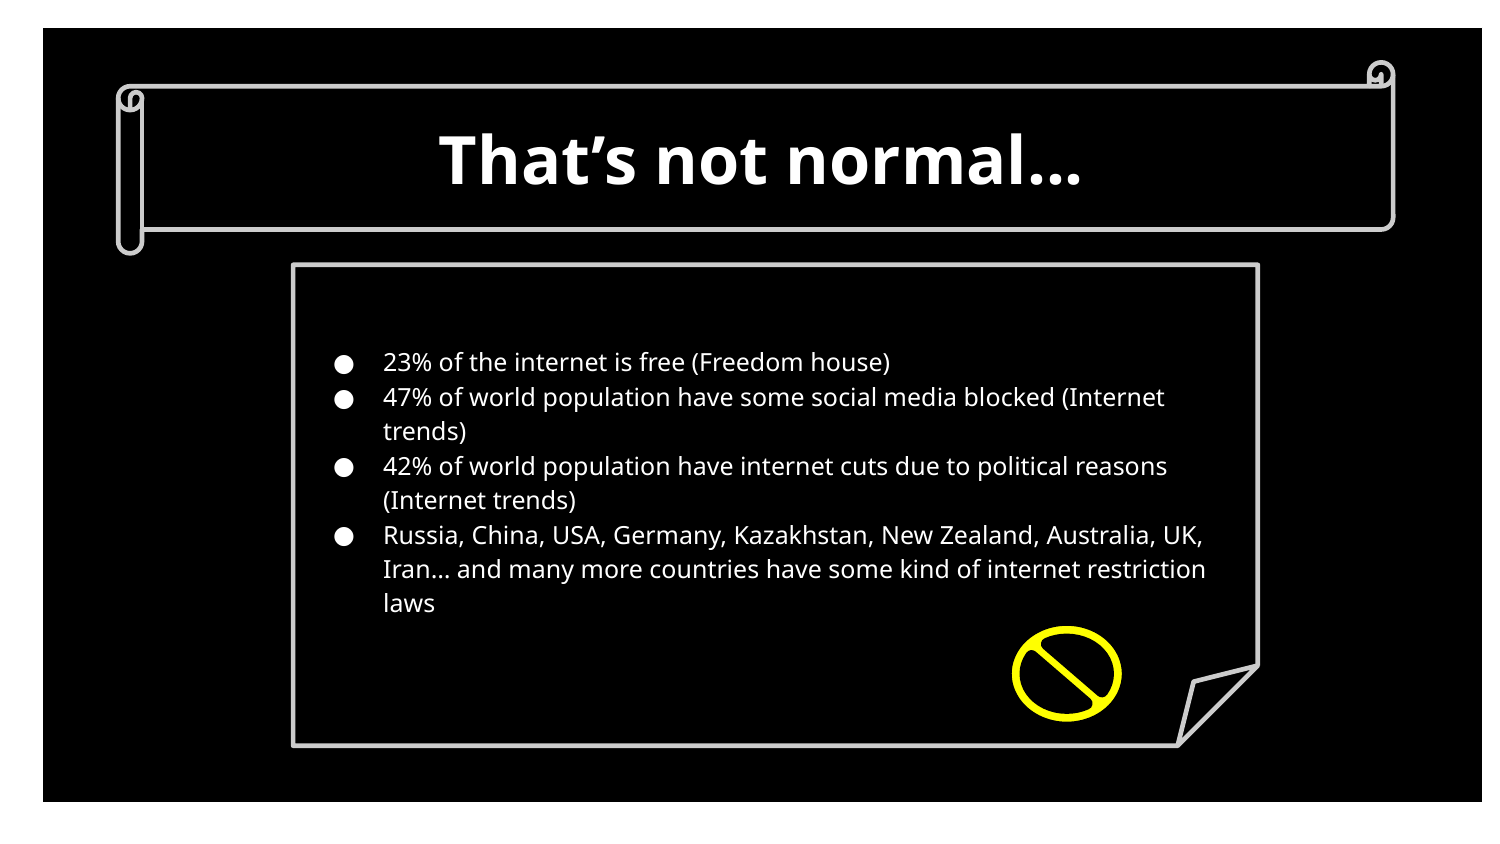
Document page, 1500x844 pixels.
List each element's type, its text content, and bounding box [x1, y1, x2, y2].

text_box That’s not normal... [118, 76, 1394, 254]
text_box [42, 27, 1483, 803]
text_box 23% of the internet is free (Freedom house) 47% of world population have some social media blocked (Internet trends) 42% of world population have internet cuts due to political reasons (Internet trends) Russia, China, USA, Germany, Kazakhstan, New Zealand, Australia, UK, Iran… and many more countries have some kind of internet restriction laws [293, 264, 1258, 746]
